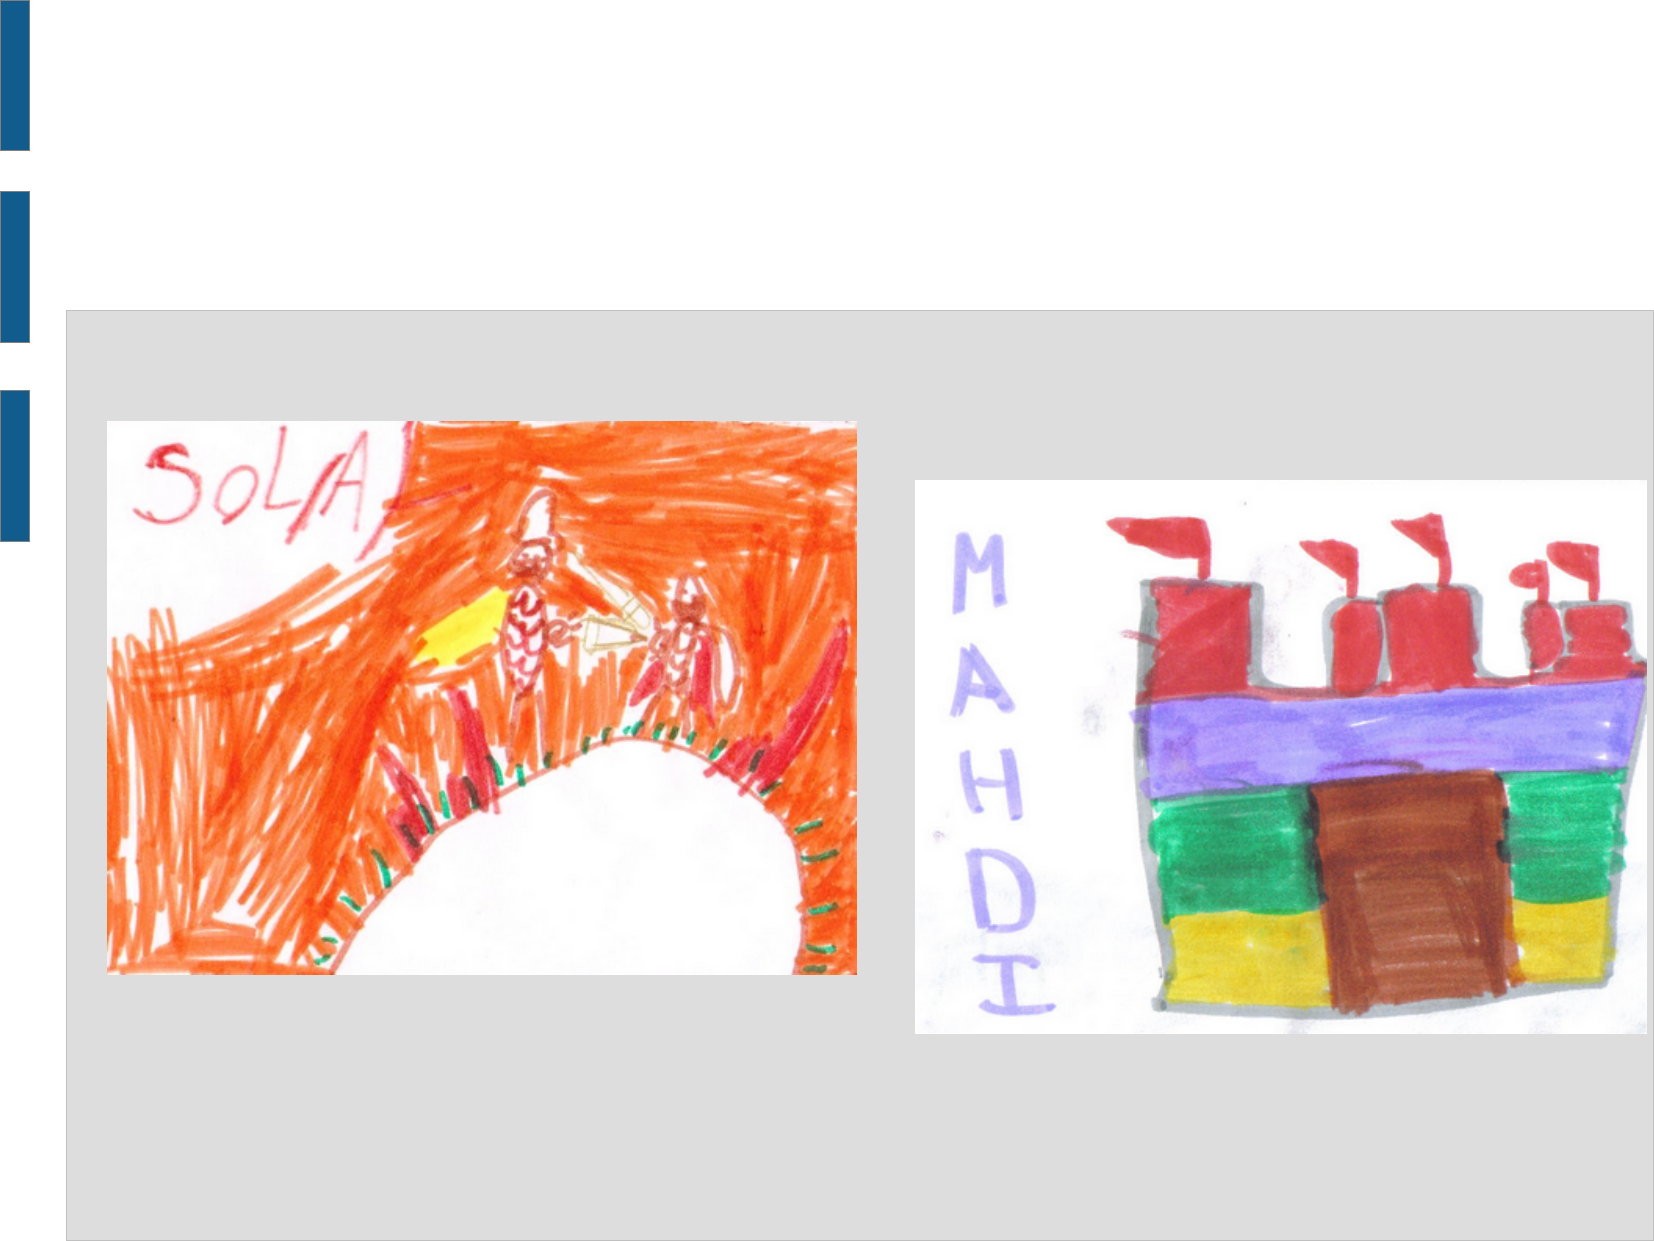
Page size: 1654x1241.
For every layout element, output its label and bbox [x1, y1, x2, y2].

picture [915, 480, 1647, 1034]
picture [107, 421, 857, 975]
